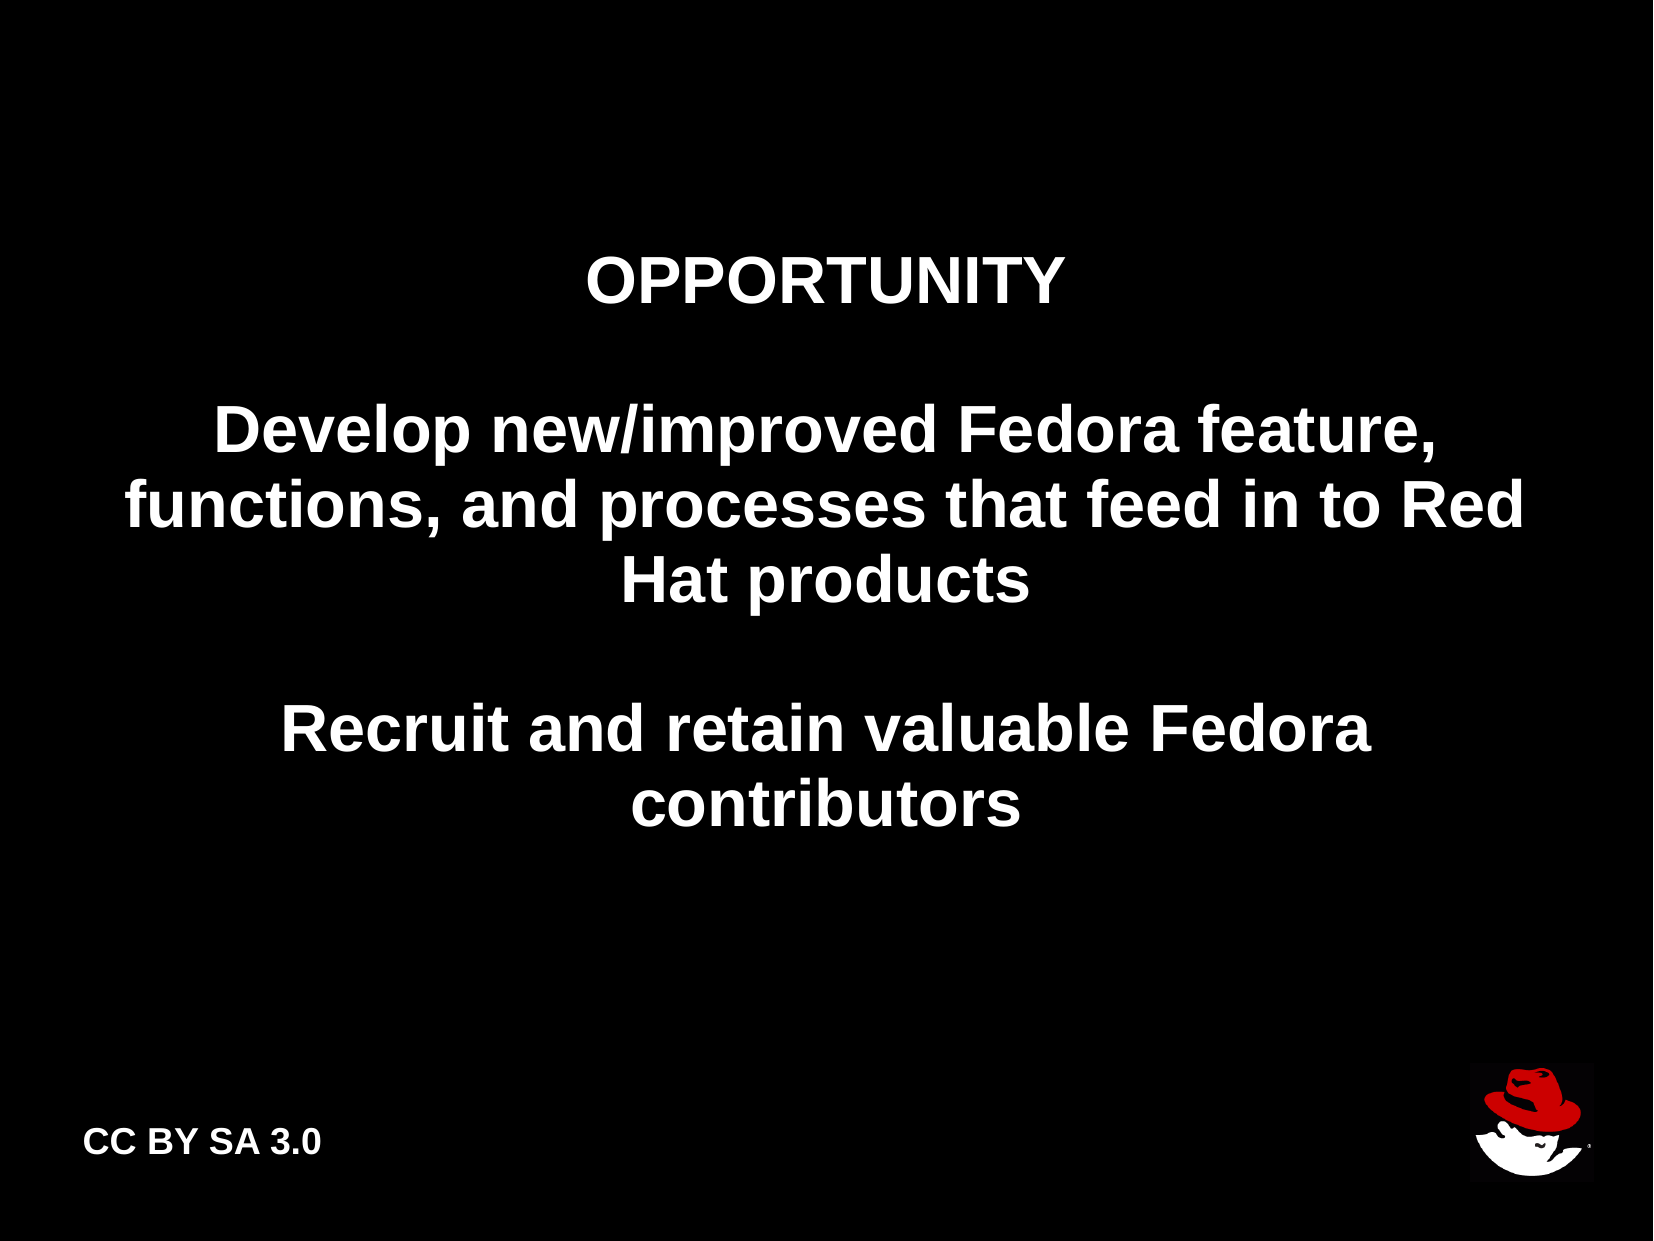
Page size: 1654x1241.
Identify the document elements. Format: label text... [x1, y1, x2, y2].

picture [1470, 1063, 1594, 1182]
text_box CC BY SA 3.0 [82, 1109, 1571, 1174]
subtitle OPPORTUNITY Develop new/improved Fedora feature, functions, and processes that feed in to Red Hat products Recruit and retain valuable Fedora contributors [82, 49, 1571, 1109]
